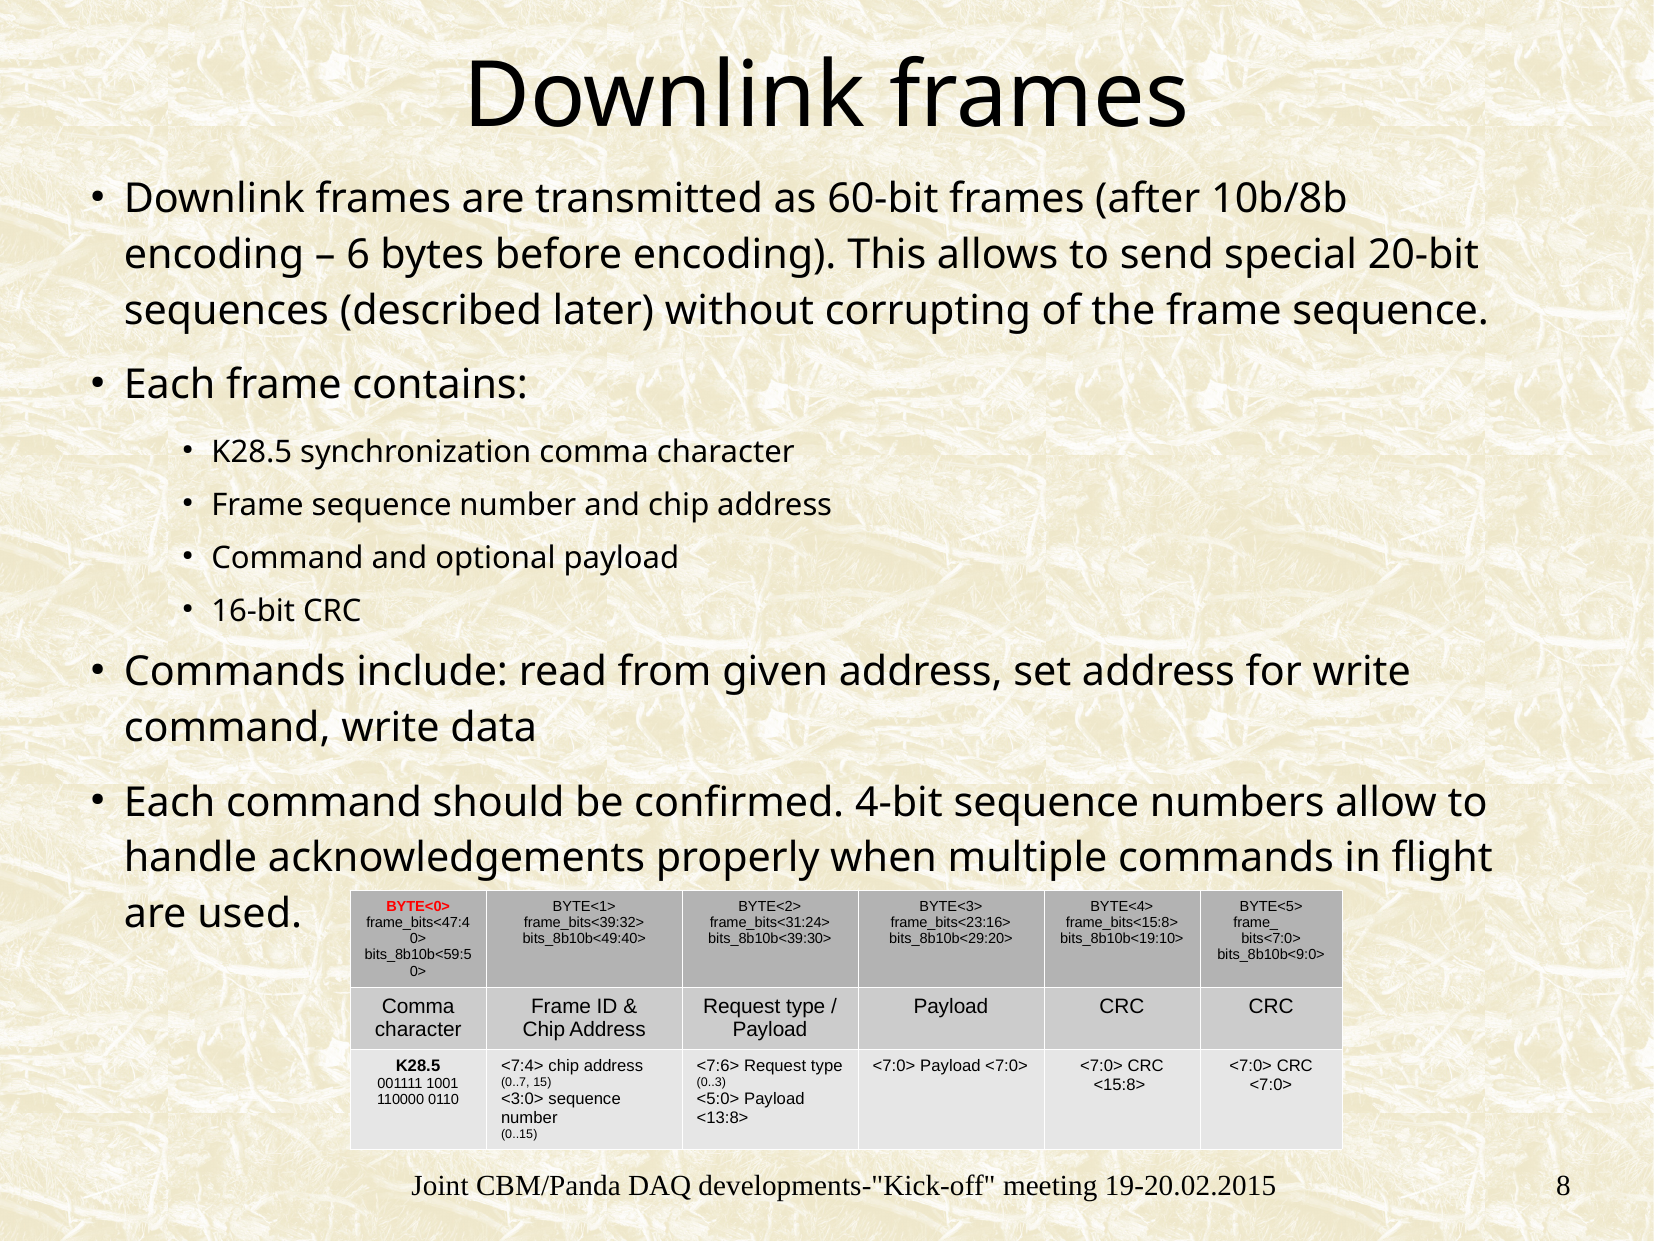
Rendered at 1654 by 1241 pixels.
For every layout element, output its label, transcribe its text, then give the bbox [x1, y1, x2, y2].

table_cell Comma character [351, 988, 486, 1049]
table_cell Request type / Payload [683, 988, 858, 1049]
table_header BYTE<4> frame_bits<15:8> bits_8b10b<19:10> [1045, 891, 1200, 987]
table_header BYTE<3> frame_bits<23:16> bits_8b10b<29:20> [859, 891, 1044, 987]
table_cell <7:6> Request type (0..3) <5:0> Payload <13:8> [683, 1050, 858, 1149]
table_header BYTE<2> frame_bits<31:24> bits_8b10b<39:30> [683, 891, 858, 987]
table_cell CRC [1045, 988, 1200, 1049]
list Downlink frames are transmitted as 60-bit frames (after 10b/8b encoding – 6 bytes before encoding). This allows to send special 20-bit sequences (described later) without corrupting of the frame sequence. Each frame contains: K28.5 synchronization comma character Frame sequence number and chip address Command and optional payload 16-bit CRC Commands include: read from given address, set address for write command, write data Each command should be confirmed. 4-bit sequence numbers allow to handle acknowledgements properly when multiple commands in flight are used. [79, 168, 1535, 960]
table_cell K28.5 001111 1001 110000 0110 [351, 1050, 486, 1149]
table_cell Payload [859, 988, 1044, 1049]
table_cell CRC [1201, 988, 1342, 1049]
title Downlink frames [82, 26, 1571, 155]
table_cell Frame ID & Chip Address [487, 988, 682, 1049]
table_cell <7:4> chip address (0..7, 15) <3:0> sequence number (0..15) [487, 1050, 682, 1149]
table_header BYTE<1> frame_bits<39:32> bits_8b10b<49:40> [487, 891, 682, 987]
table_cell <7:0> CRC <7:0> [1201, 1050, 1342, 1149]
table_header BYTE<0> frame_bits<47:40> bits_8b10b<59:50> [351, 891, 486, 987]
picture [0, 0, 1654, 1241]
table_cell <7:0> Payload <7:0> [859, 1050, 1044, 1149]
table_cell <7:0> CRC <15:8> [1045, 1050, 1200, 1149]
table_header BYTE<5> frame_ bits<7:0> bits_8b10b<9:0> [1201, 891, 1342, 987]
